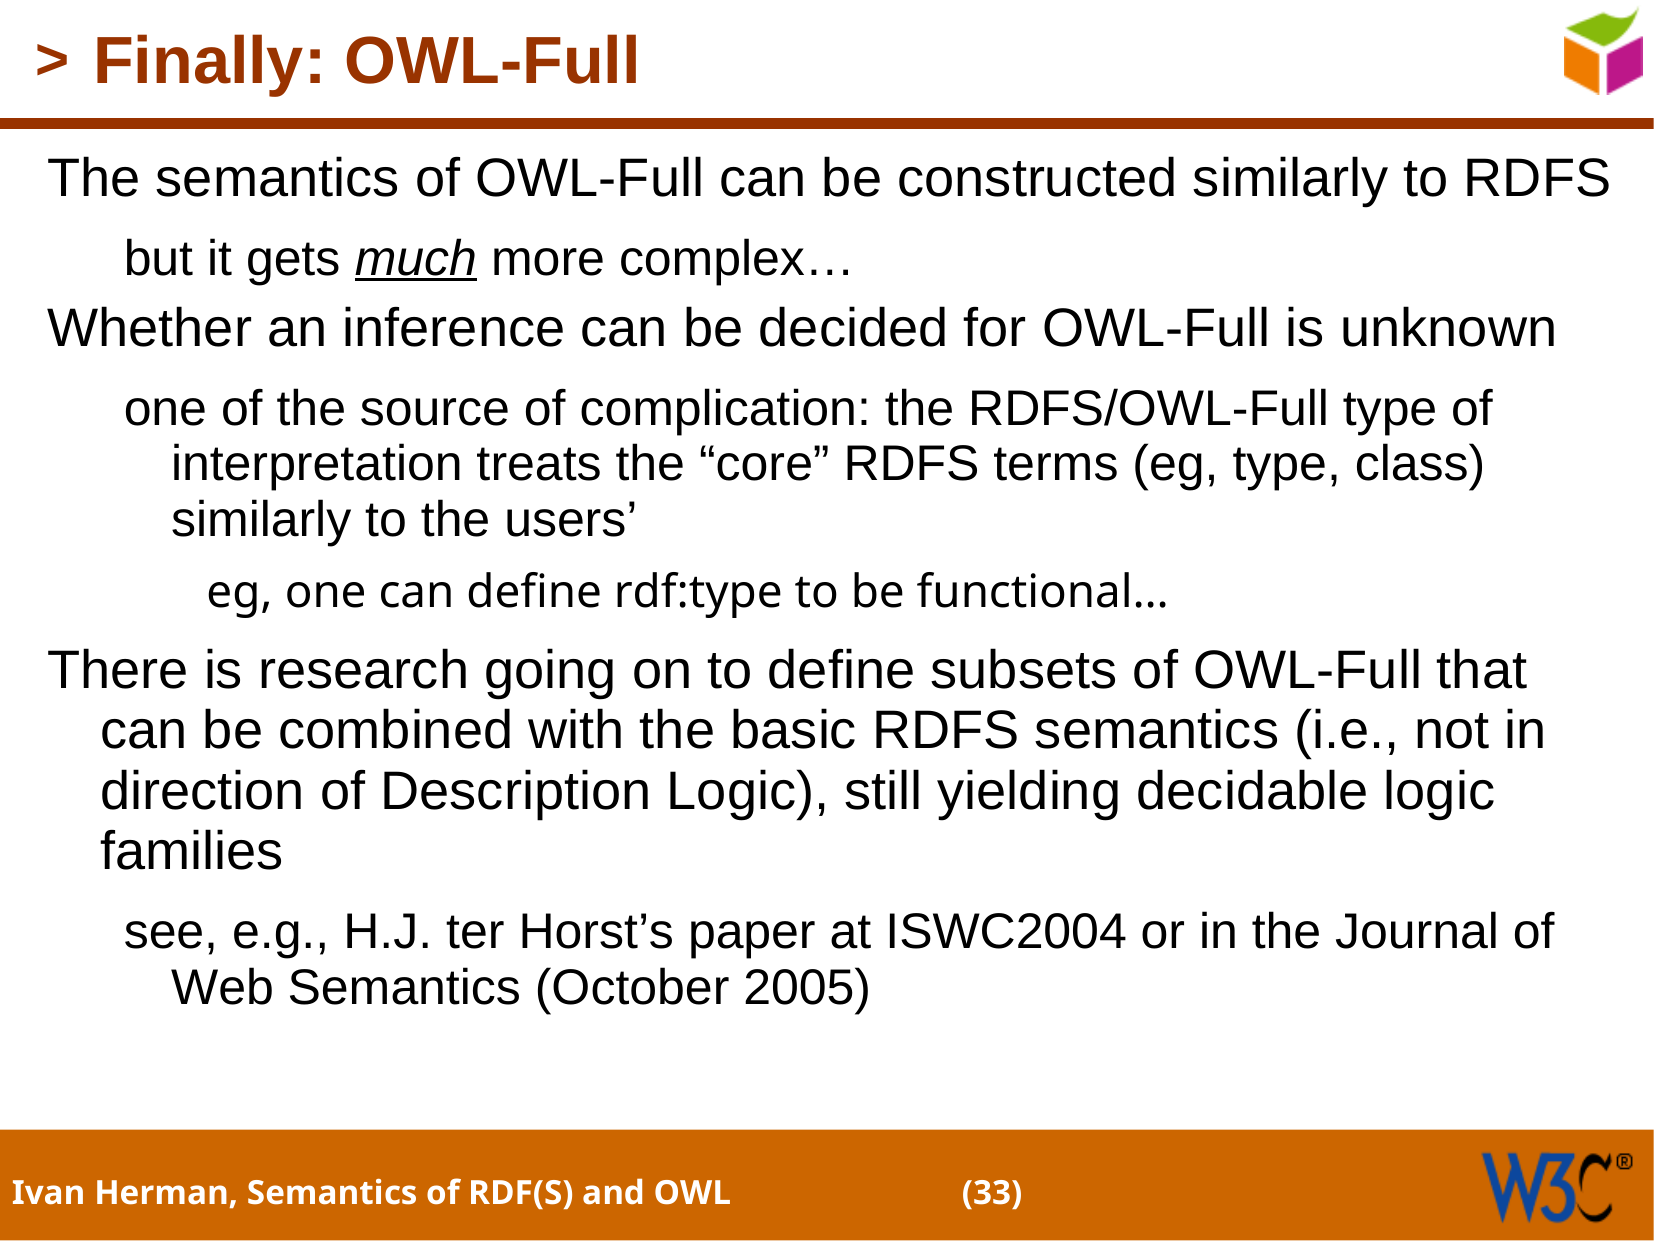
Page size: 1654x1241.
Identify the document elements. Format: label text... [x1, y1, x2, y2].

list The semantics of OWL-Full can be constructed similarly to RDFS but it gets much more complex… Whether an inference can be decided for OWL-Full is unknown one of the source of complication: the RDFS/OWL-Full type of interpretation treats the “core” RDFS terms (eg, type, class) similarly to the users’ eg, one can define rdf:type to be functional… There is research going on to define subsets of OWL-Full that can be combined with the basic RDFS semantics (i.e., not in direction of Description Logic), still yielding decidable logic families see, e.g., H.J. ter Horst’s paper at ISWC2004 or in the Journal of Web Semantics (October 2005) [29, 147, 1624, 1119]
picture [1564, 5, 1643, 95]
picture [1477, 1149, 1639, 1228]
title Finally: OWL-Full [93, 7, 1493, 111]
